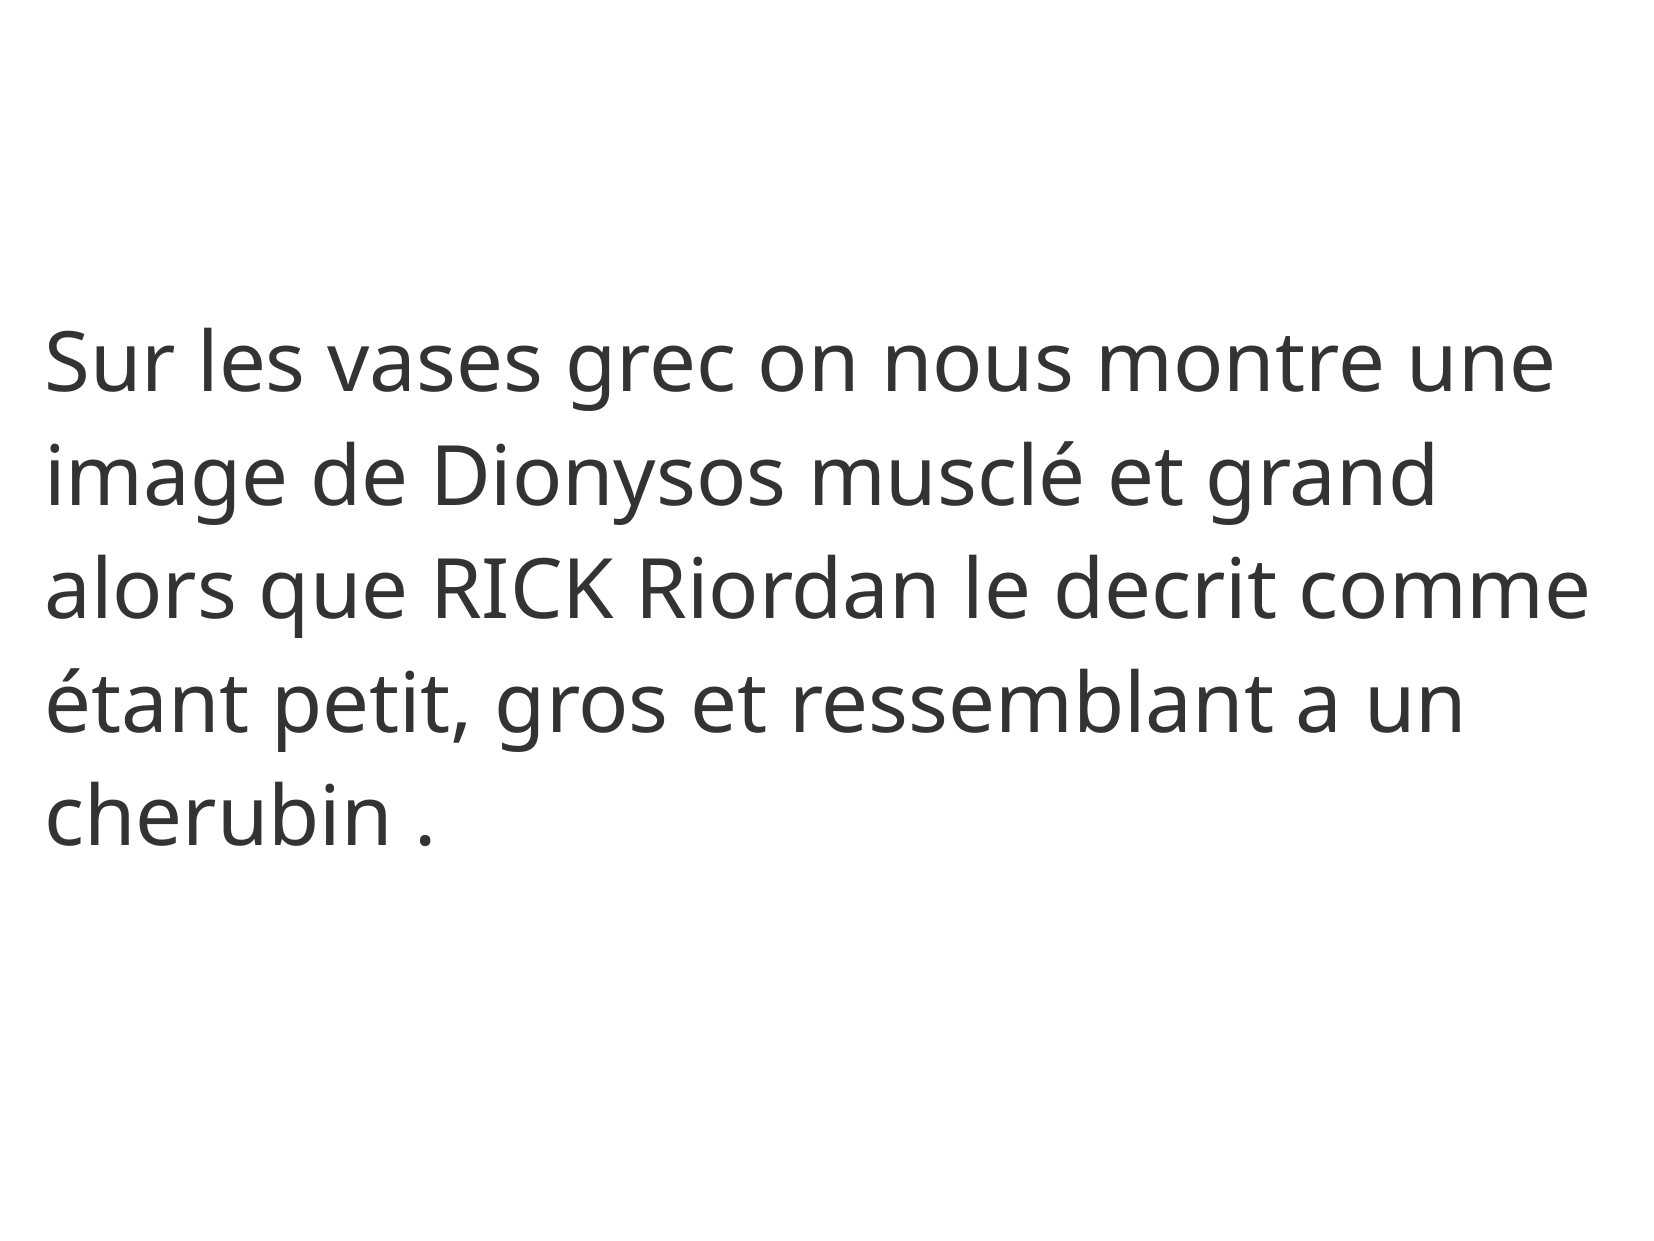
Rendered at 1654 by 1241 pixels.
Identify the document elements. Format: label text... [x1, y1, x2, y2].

text_box Sur les vases grec on nous montre une image de Dionysos musclé et grand alors que RICK Riordan le decrit comme étant petit, gros et ressemblant a un cherubin . [29, 295, 1654, 886]
